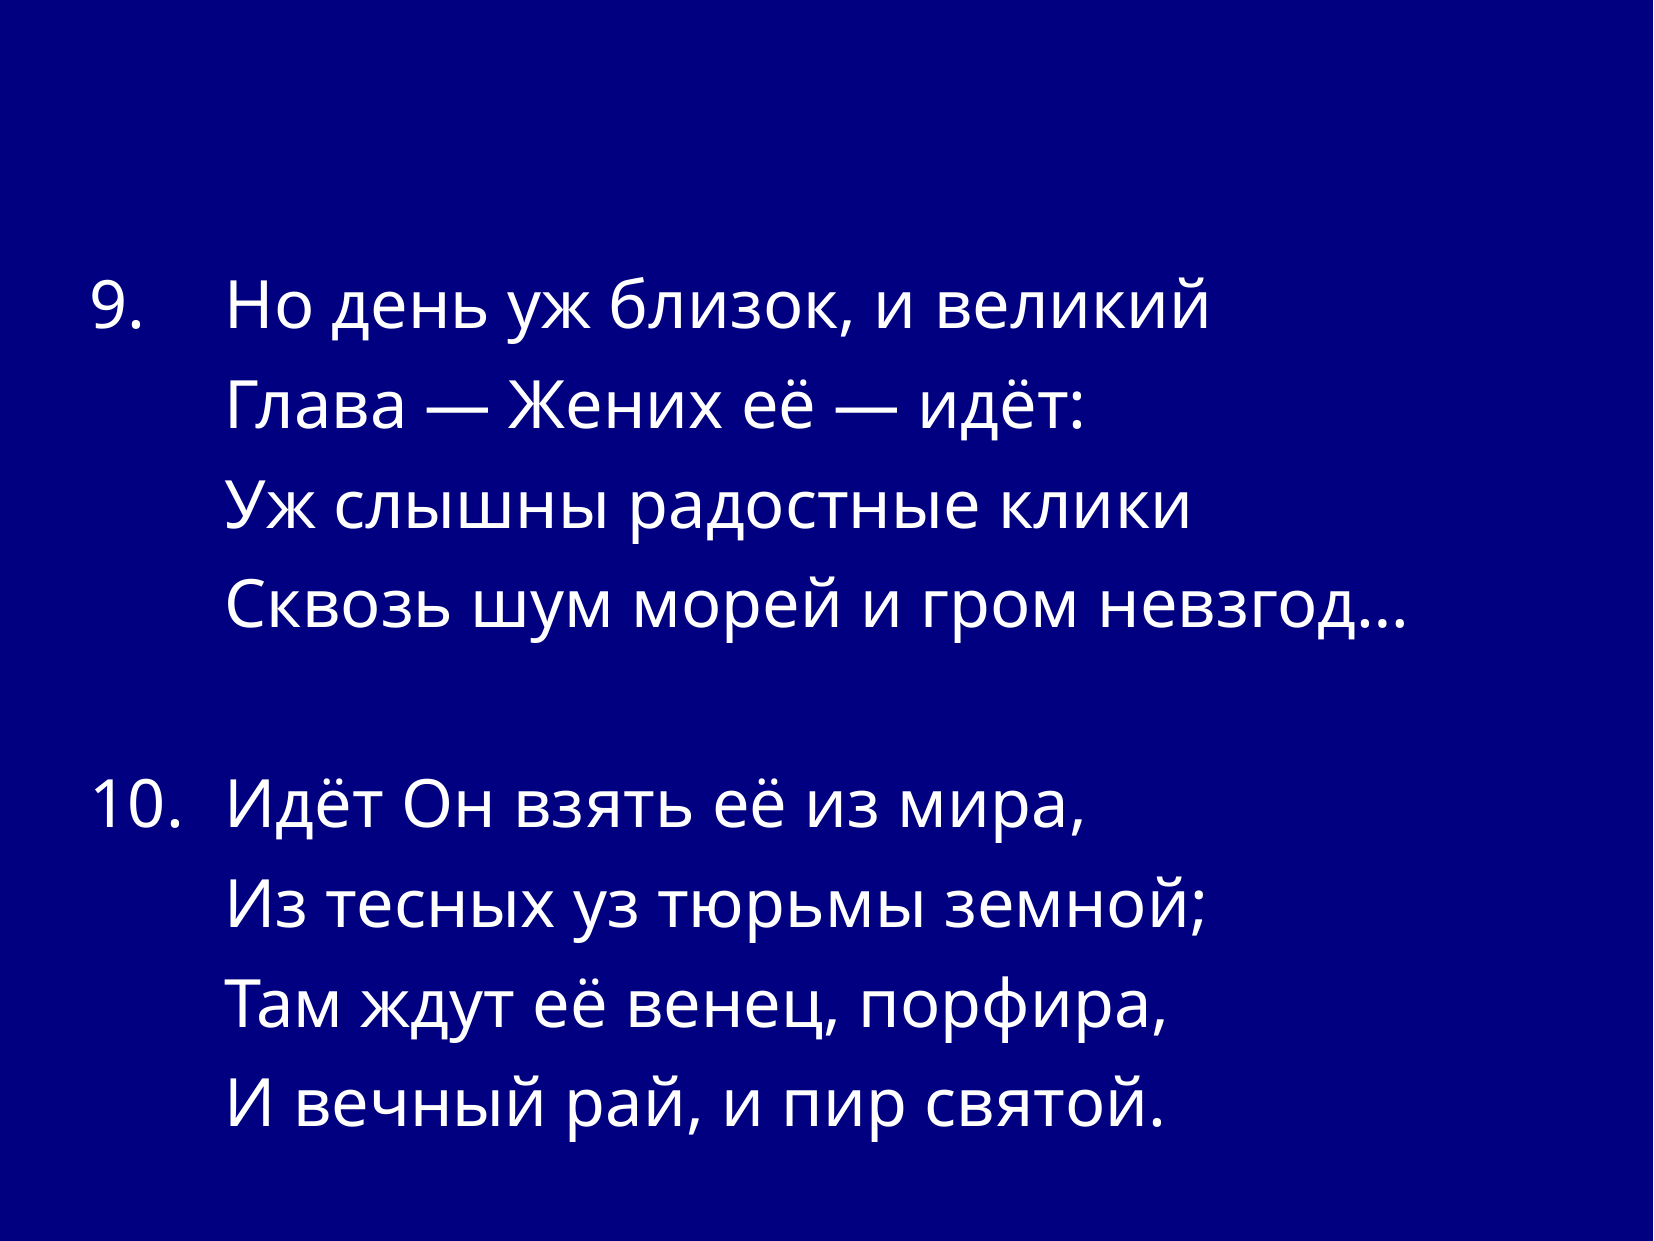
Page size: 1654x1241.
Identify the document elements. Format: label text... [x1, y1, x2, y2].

text_box 9. Но день уж близок, и великий Глава — Жених её — идёт: Уж слышны радостные клики Сквозь шум морей и гром невзгод… 10. Идёт Он взять её из мира, Из тесных уз тюрьмы земной; Там ждут её венец, порфира, И вечный рай, и пир святой. [75, 150, 1576, 1163]
